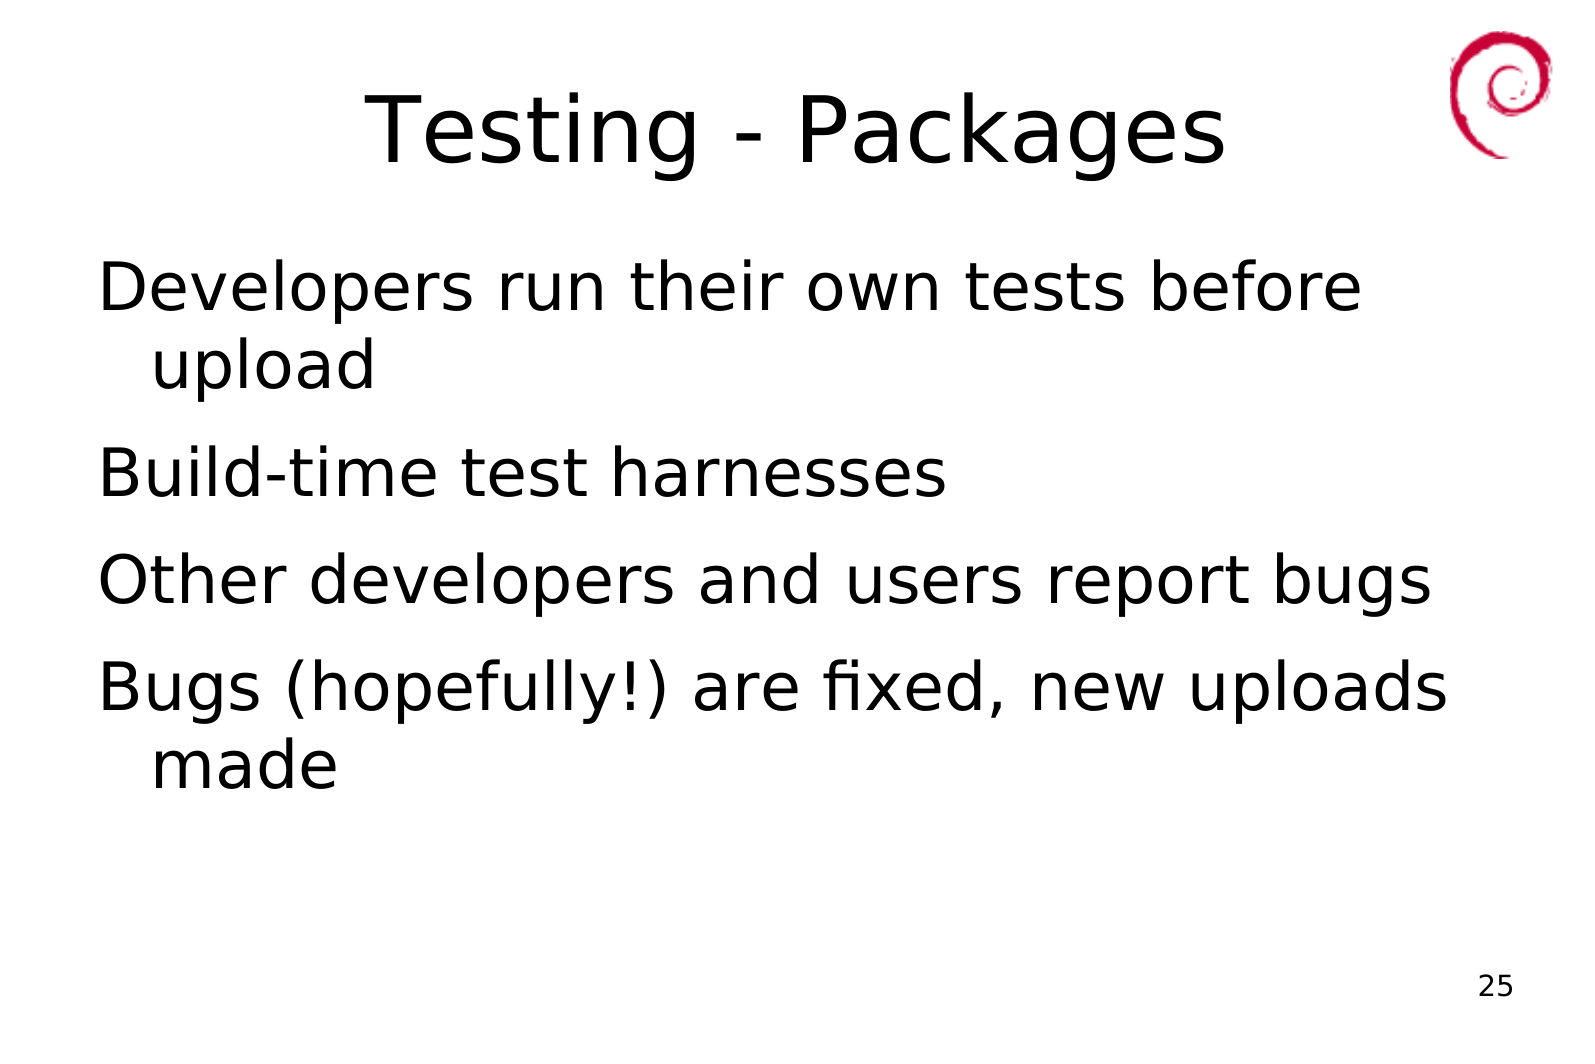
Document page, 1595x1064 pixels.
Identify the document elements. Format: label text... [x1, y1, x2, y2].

picture [1450, 31, 1555, 159]
title Testing - Packages [79, 42, 1515, 221]
list Developers run their own tests before upload Build-time test harnesses Other developers and users report bugs Bugs (hopefully!) are fixed, new uploads made [79, 248, 1515, 951]
